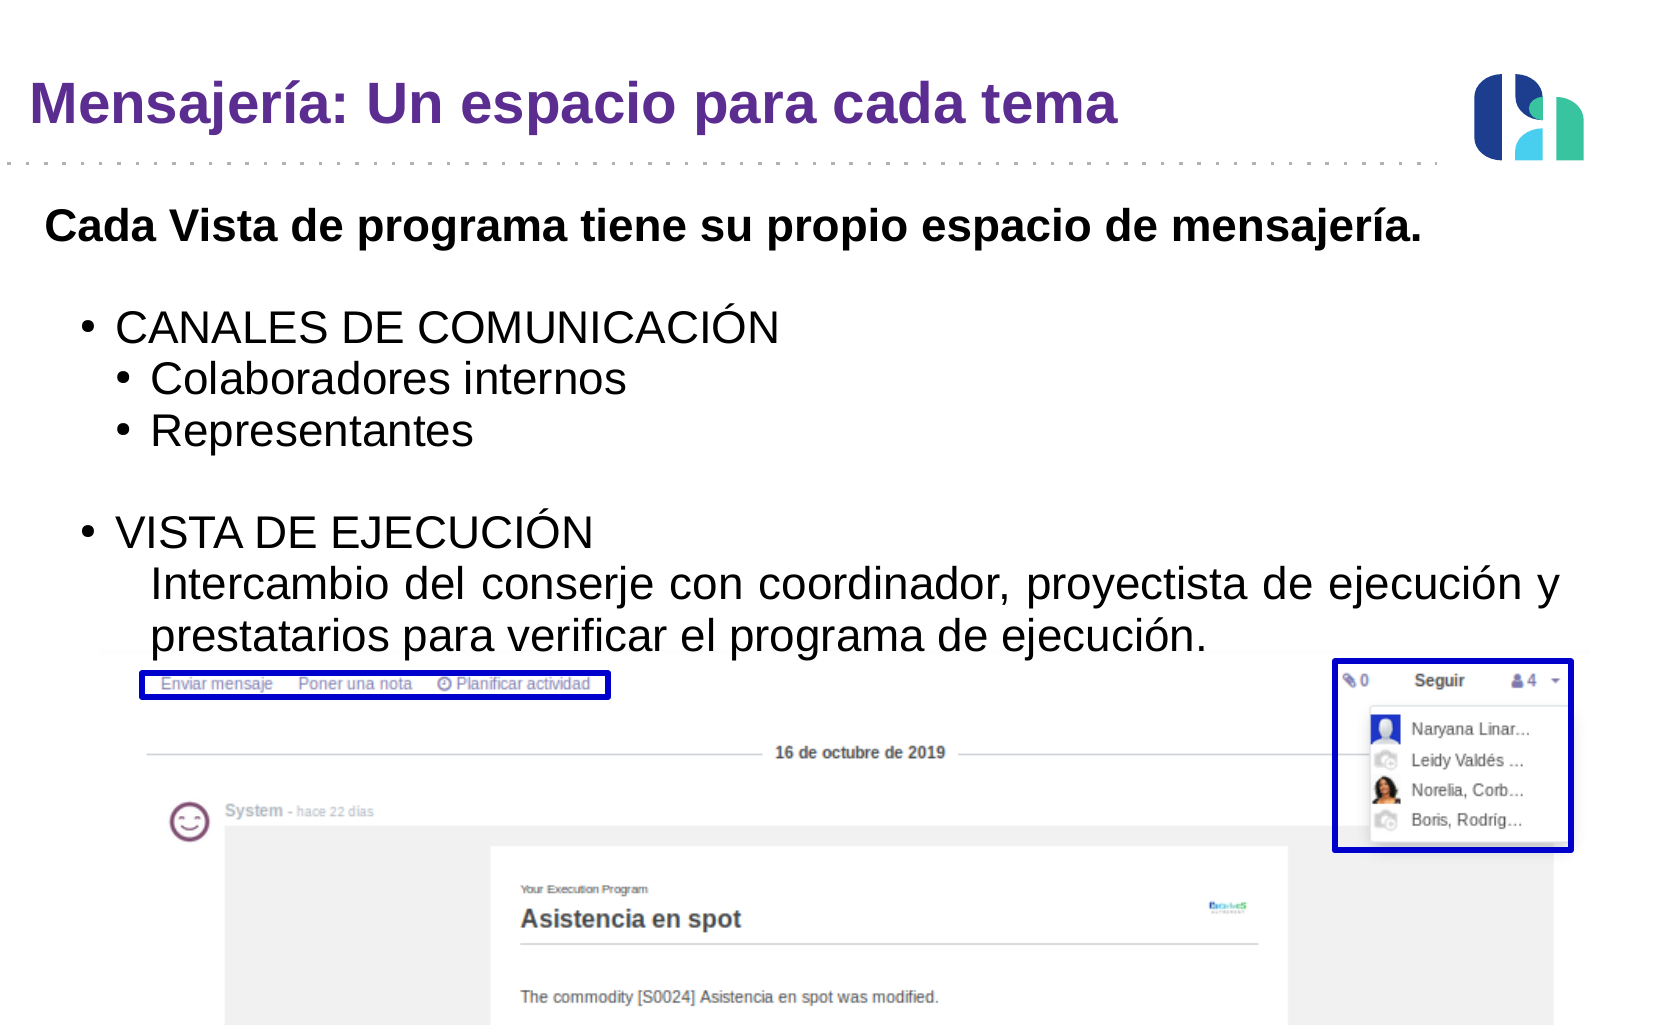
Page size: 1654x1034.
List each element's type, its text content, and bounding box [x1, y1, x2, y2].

text_box Cada Vista de programa tiene su propio espacio de mensajería. CANALES DE COMUNICACIÓN Colaboradores internos Representantes VISTA DE EJECUCIÓN Intercambio del conserje con coordinador, proyectista de ejecución y prestatarios para verificar el programa de ejecución. [29, 192, 1577, 720]
text_box Mensajería: Un espacio para cada tema [29, 70, 1524, 192]
picture [100, 649, 1590, 1025]
picture [1338, 720, 1568, 847]
text_box Cada Vista de programa tiene su propio espacio de mensajería. CANALES DE COMUNICACIÓN Colaboradores internos Representantes VISTA DE EJECUCIÓN Intercambio del conserje con coordinador, proyectista de ejecución y prestatarios para verificar el programa de ejecución. [1338, 664, 1568, 720]
picture [1524, 74, 1584, 161]
